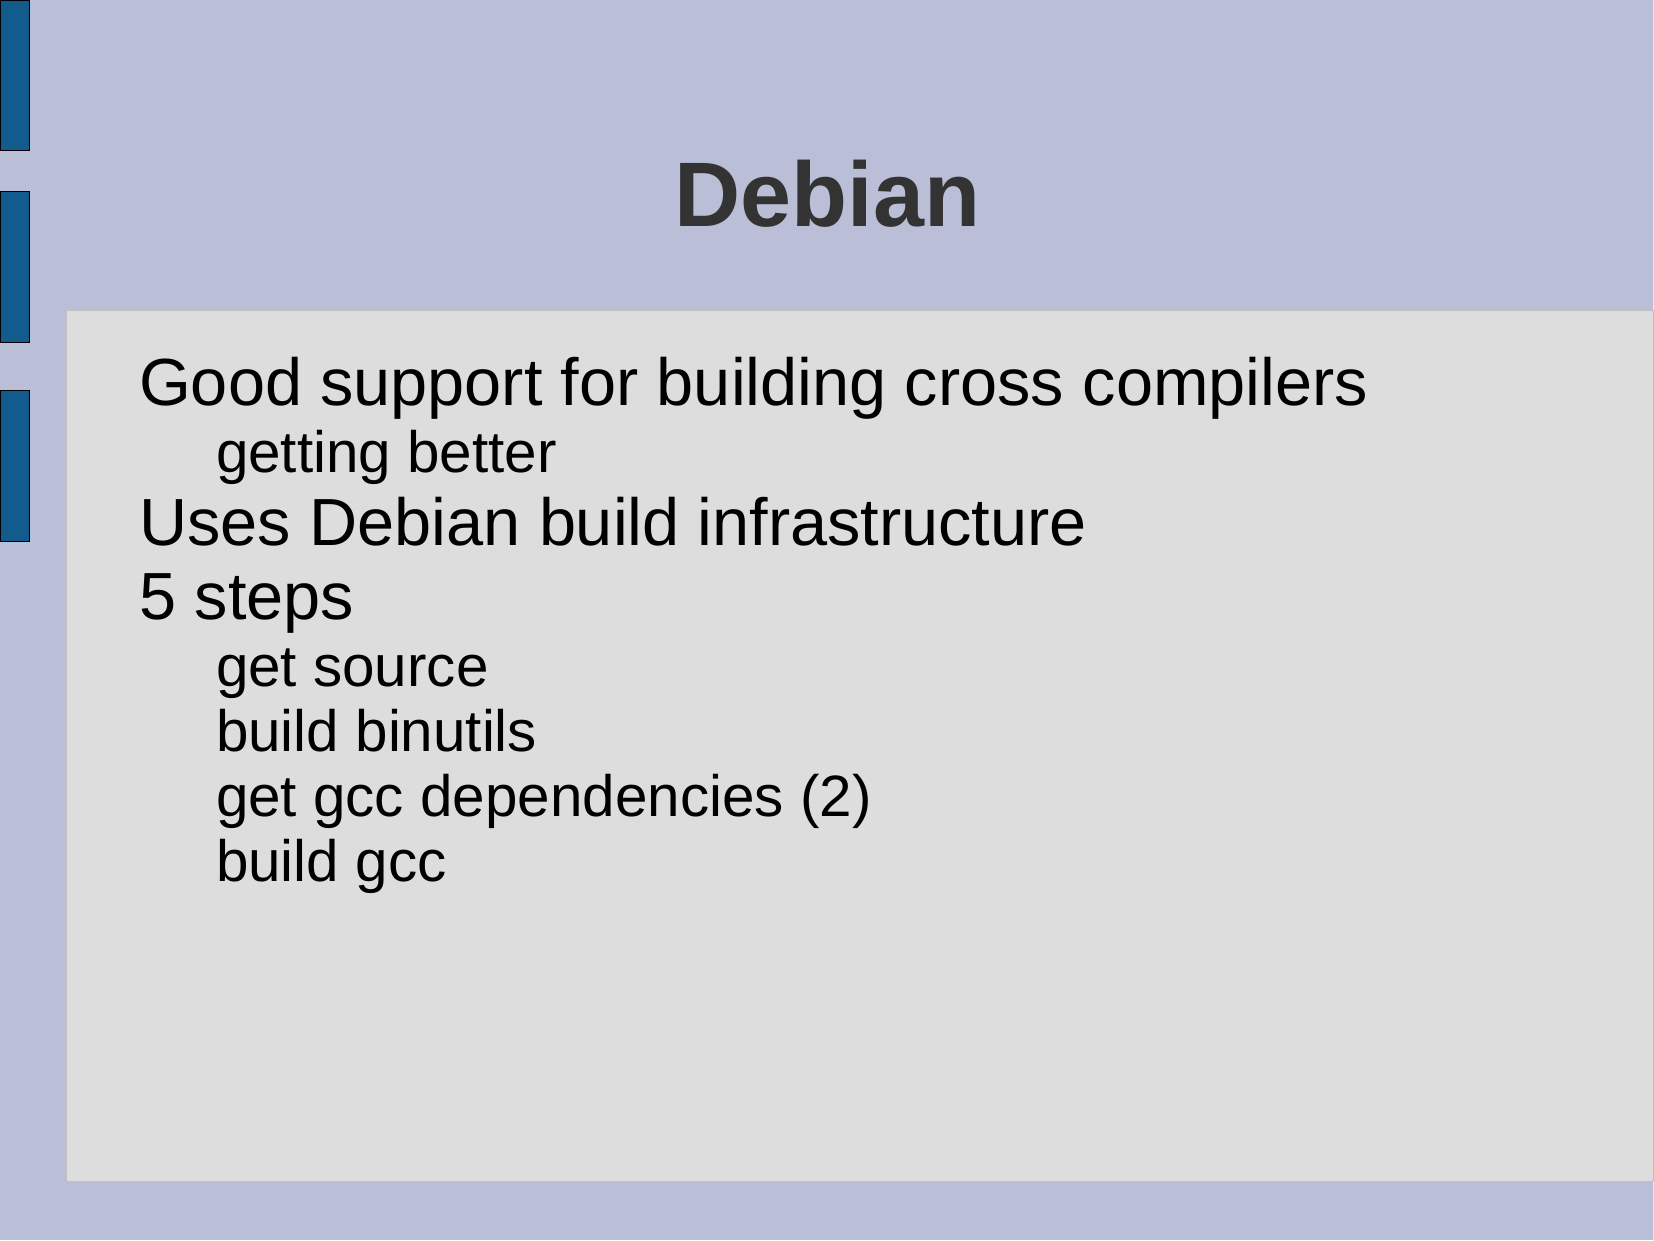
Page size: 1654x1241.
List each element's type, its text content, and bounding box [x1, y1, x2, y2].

title Debian [121, 98, 1534, 291]
list Good support for building cross compilers getting better Uses Debian build infrastructure 5 steps get source build binutils get gcc dependencies (2) build gcc [121, 344, 1534, 1112]
